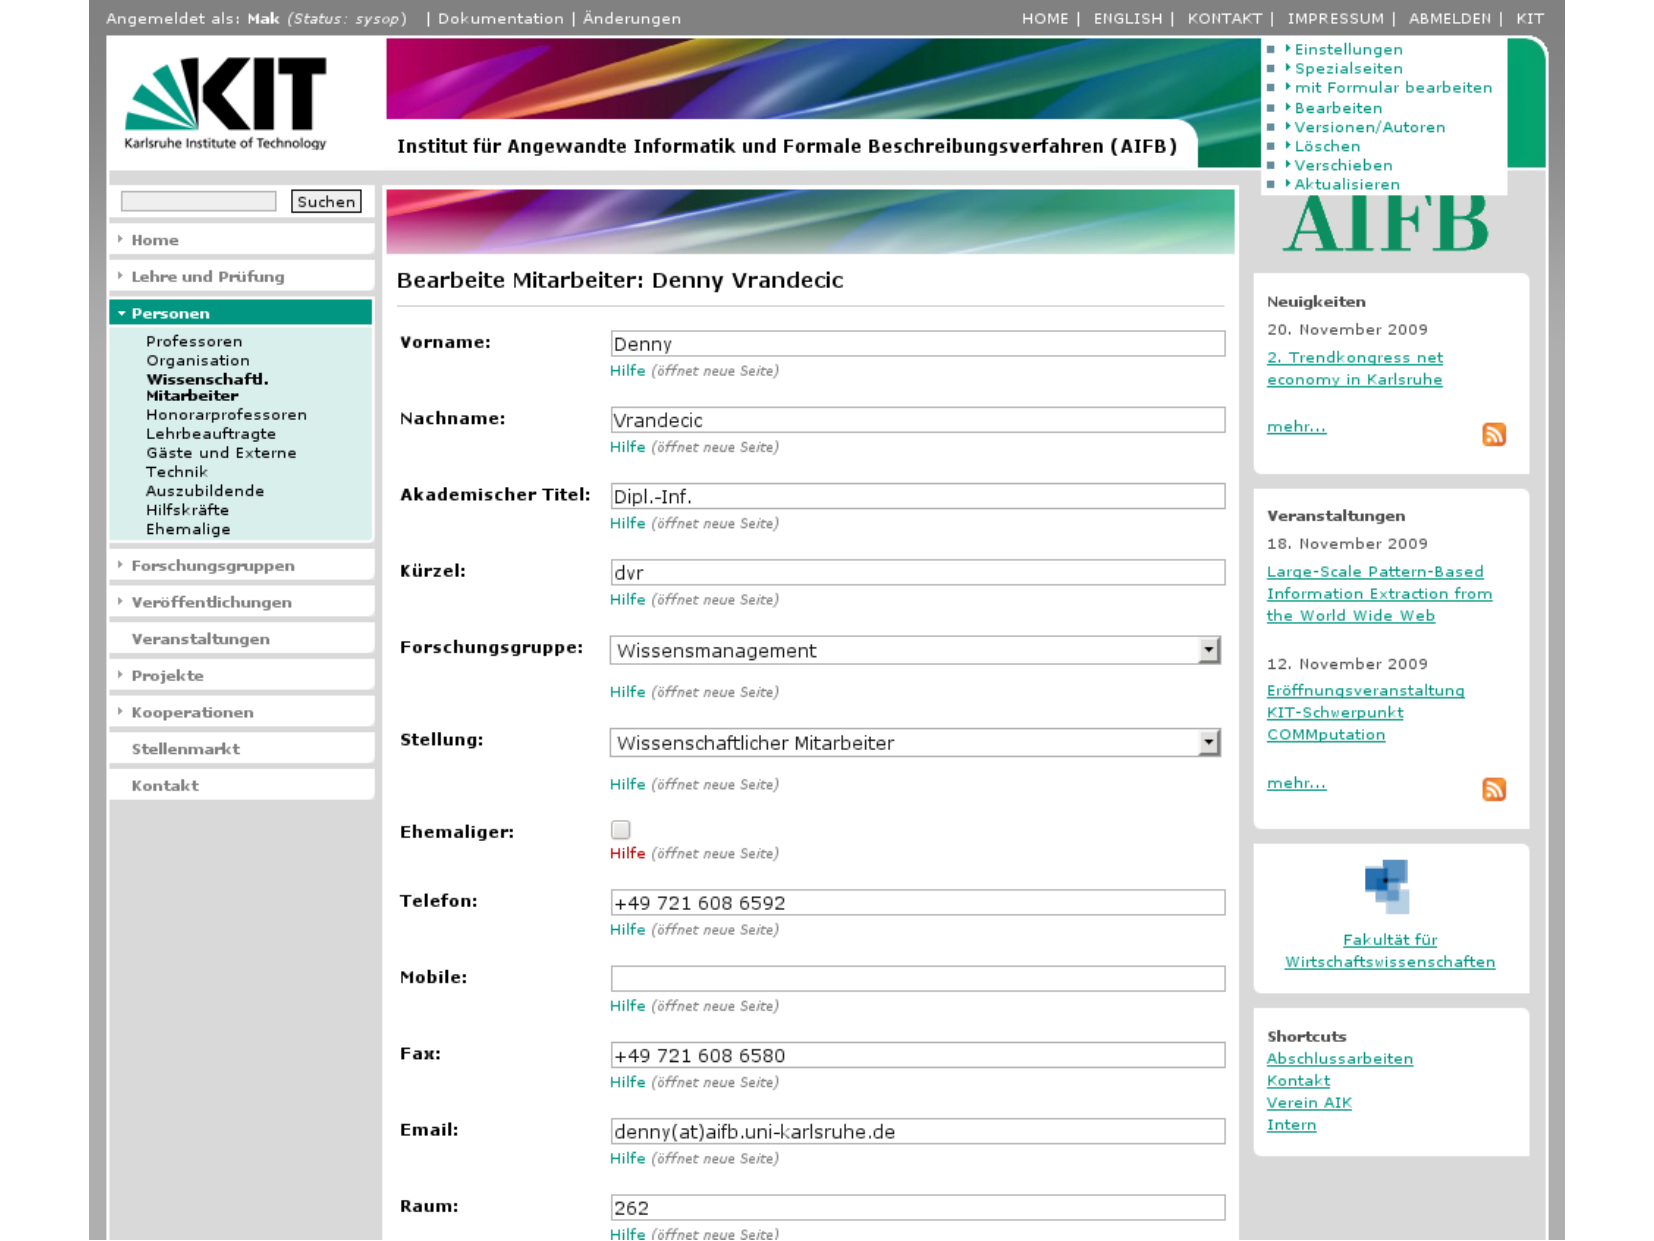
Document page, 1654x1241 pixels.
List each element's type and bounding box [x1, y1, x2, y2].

picture [89, 0, 1565, 1240]
